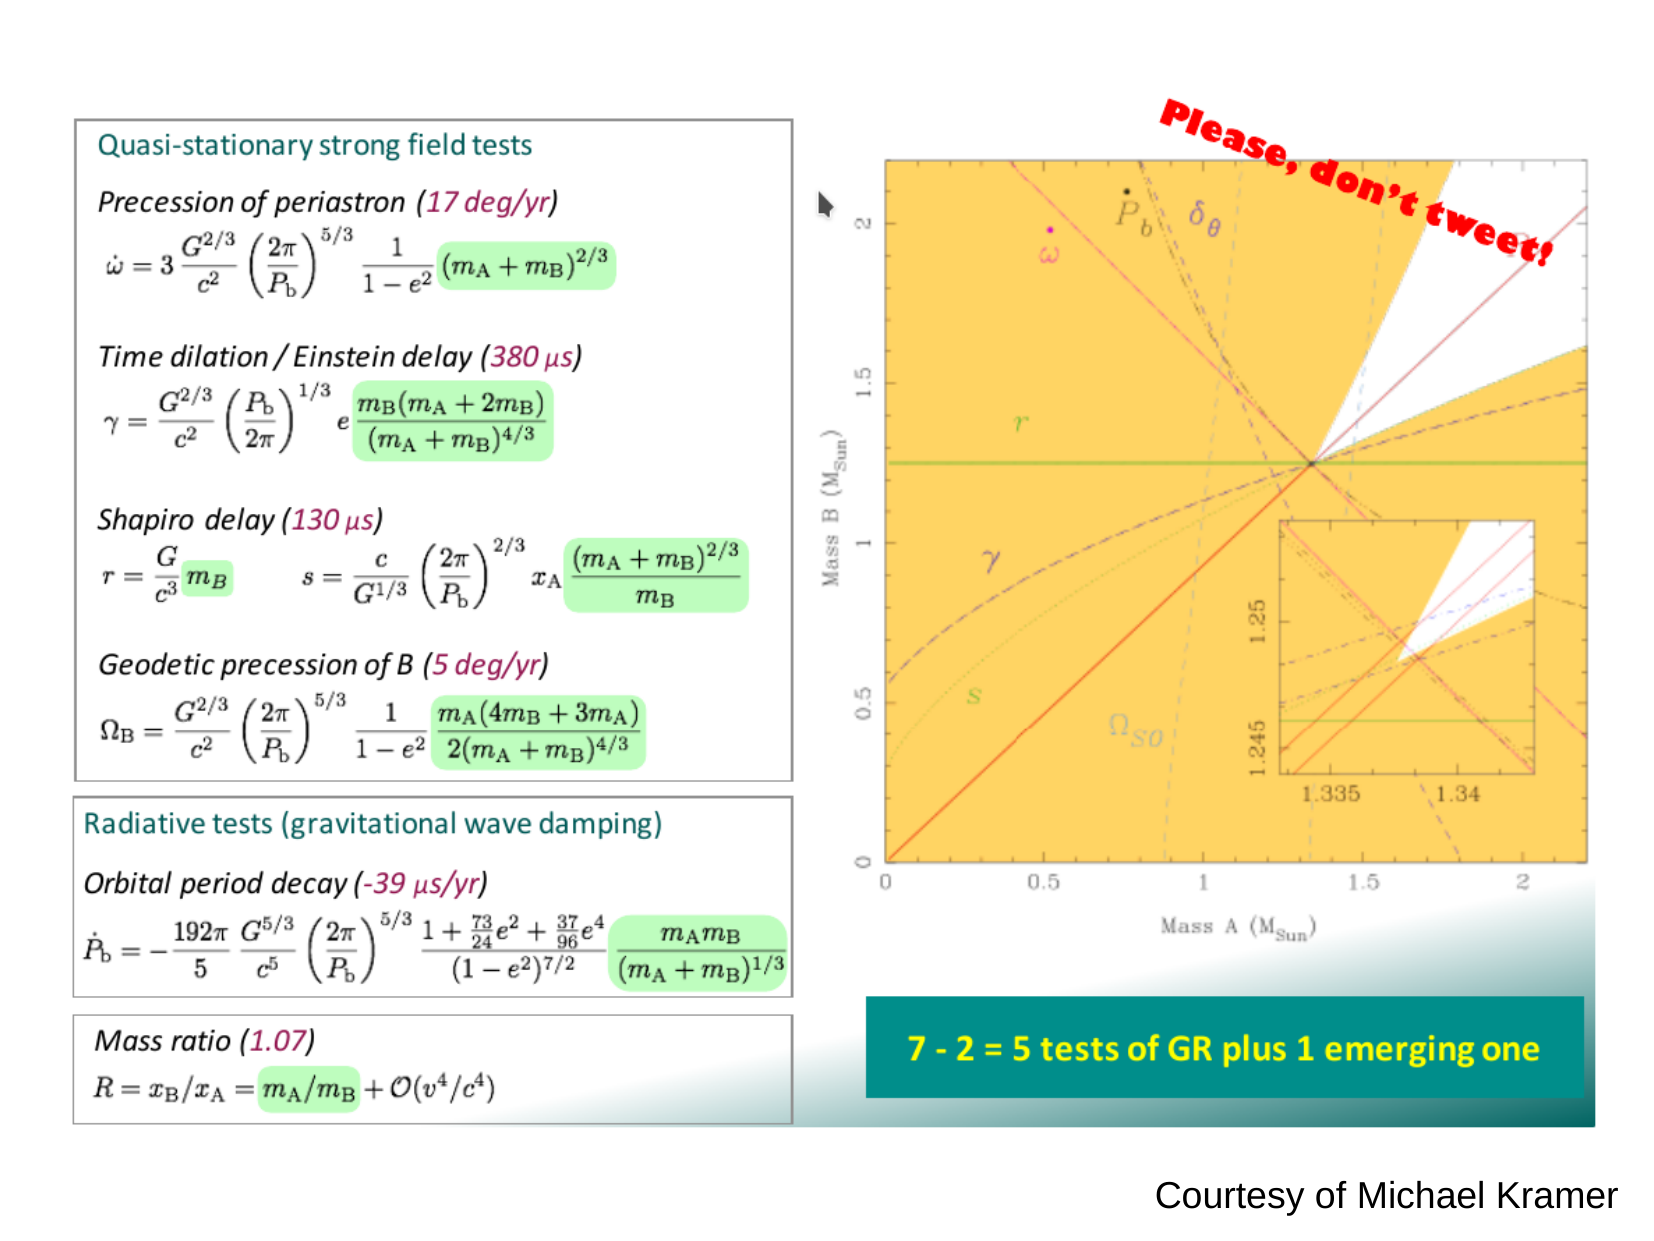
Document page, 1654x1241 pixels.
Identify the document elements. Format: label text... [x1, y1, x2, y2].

text_box Courtesy of Michael Kramer [1140, 1167, 1634, 1224]
picture [31, 95, 1608, 1141]
